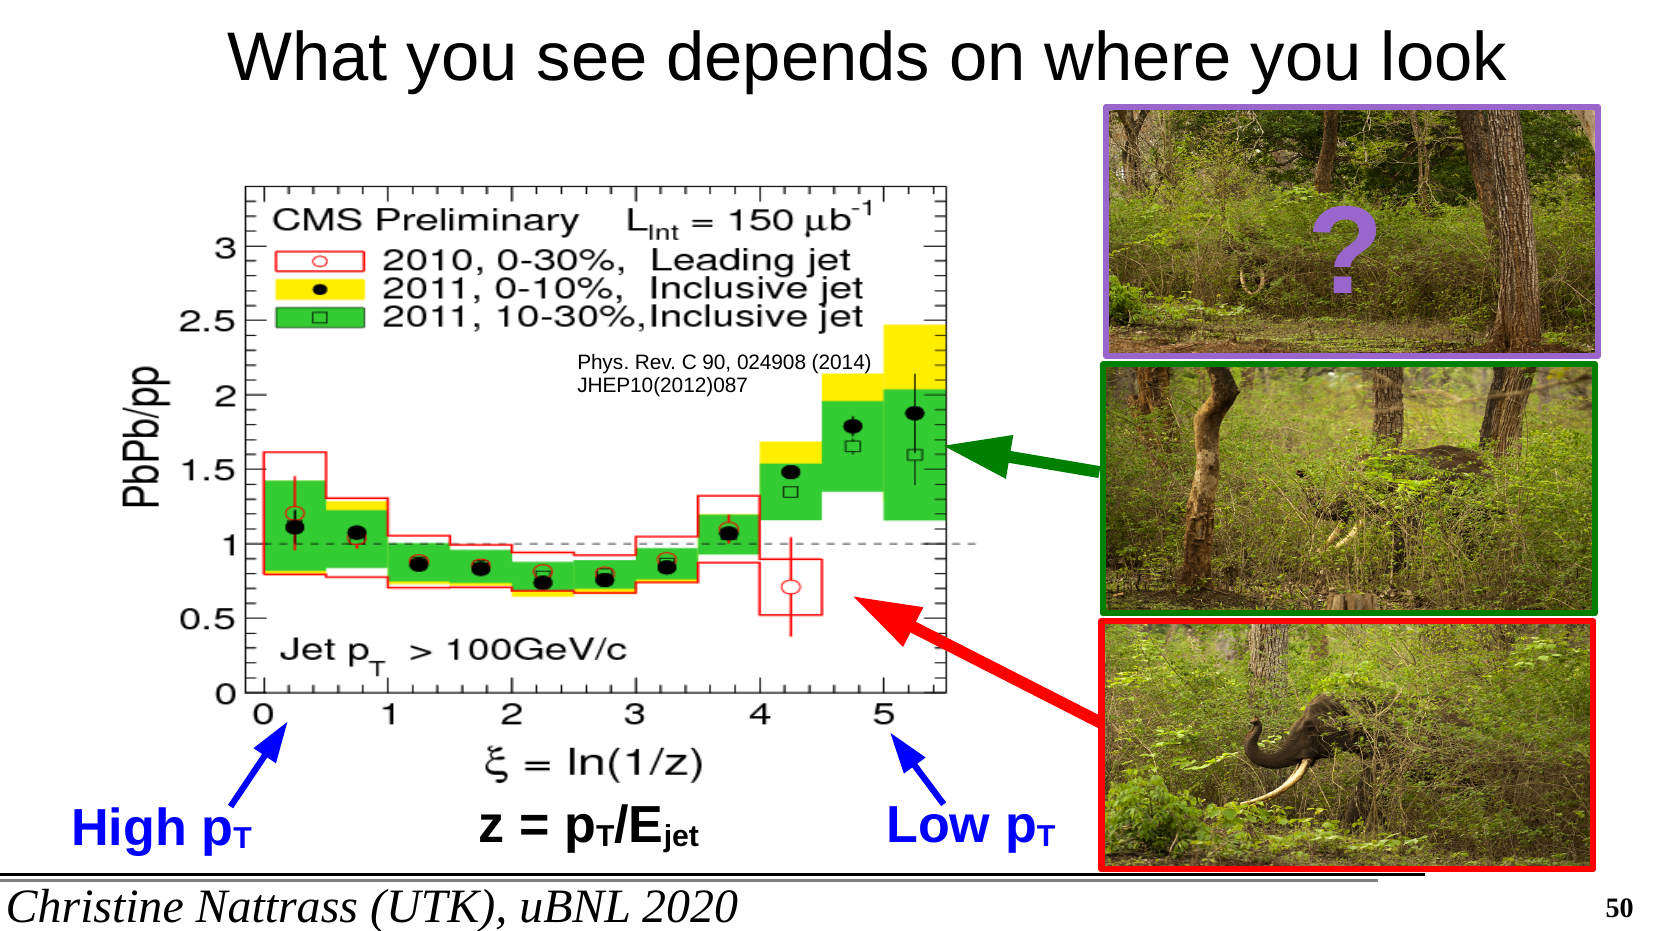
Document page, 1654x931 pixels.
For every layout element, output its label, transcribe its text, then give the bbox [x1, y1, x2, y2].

picture [1104, 623, 1591, 867]
text_box Low pT [871, 788, 1311, 879]
text_box High pT [56, 790, 495, 881]
picture [1109, 109, 1596, 353]
text_box Phys. Rev. C 90, 024908 (2014) JHEP10(2012)087 [562, 343, 901, 453]
picture [0, 132, 1013, 830]
text_box z = pT/Ejet [464, 788, 733, 879]
picture [1106, 367, 1593, 611]
title What you see depends on where you look [76, 0, 1654, 135]
text_box ? [1292, 172, 1523, 328]
